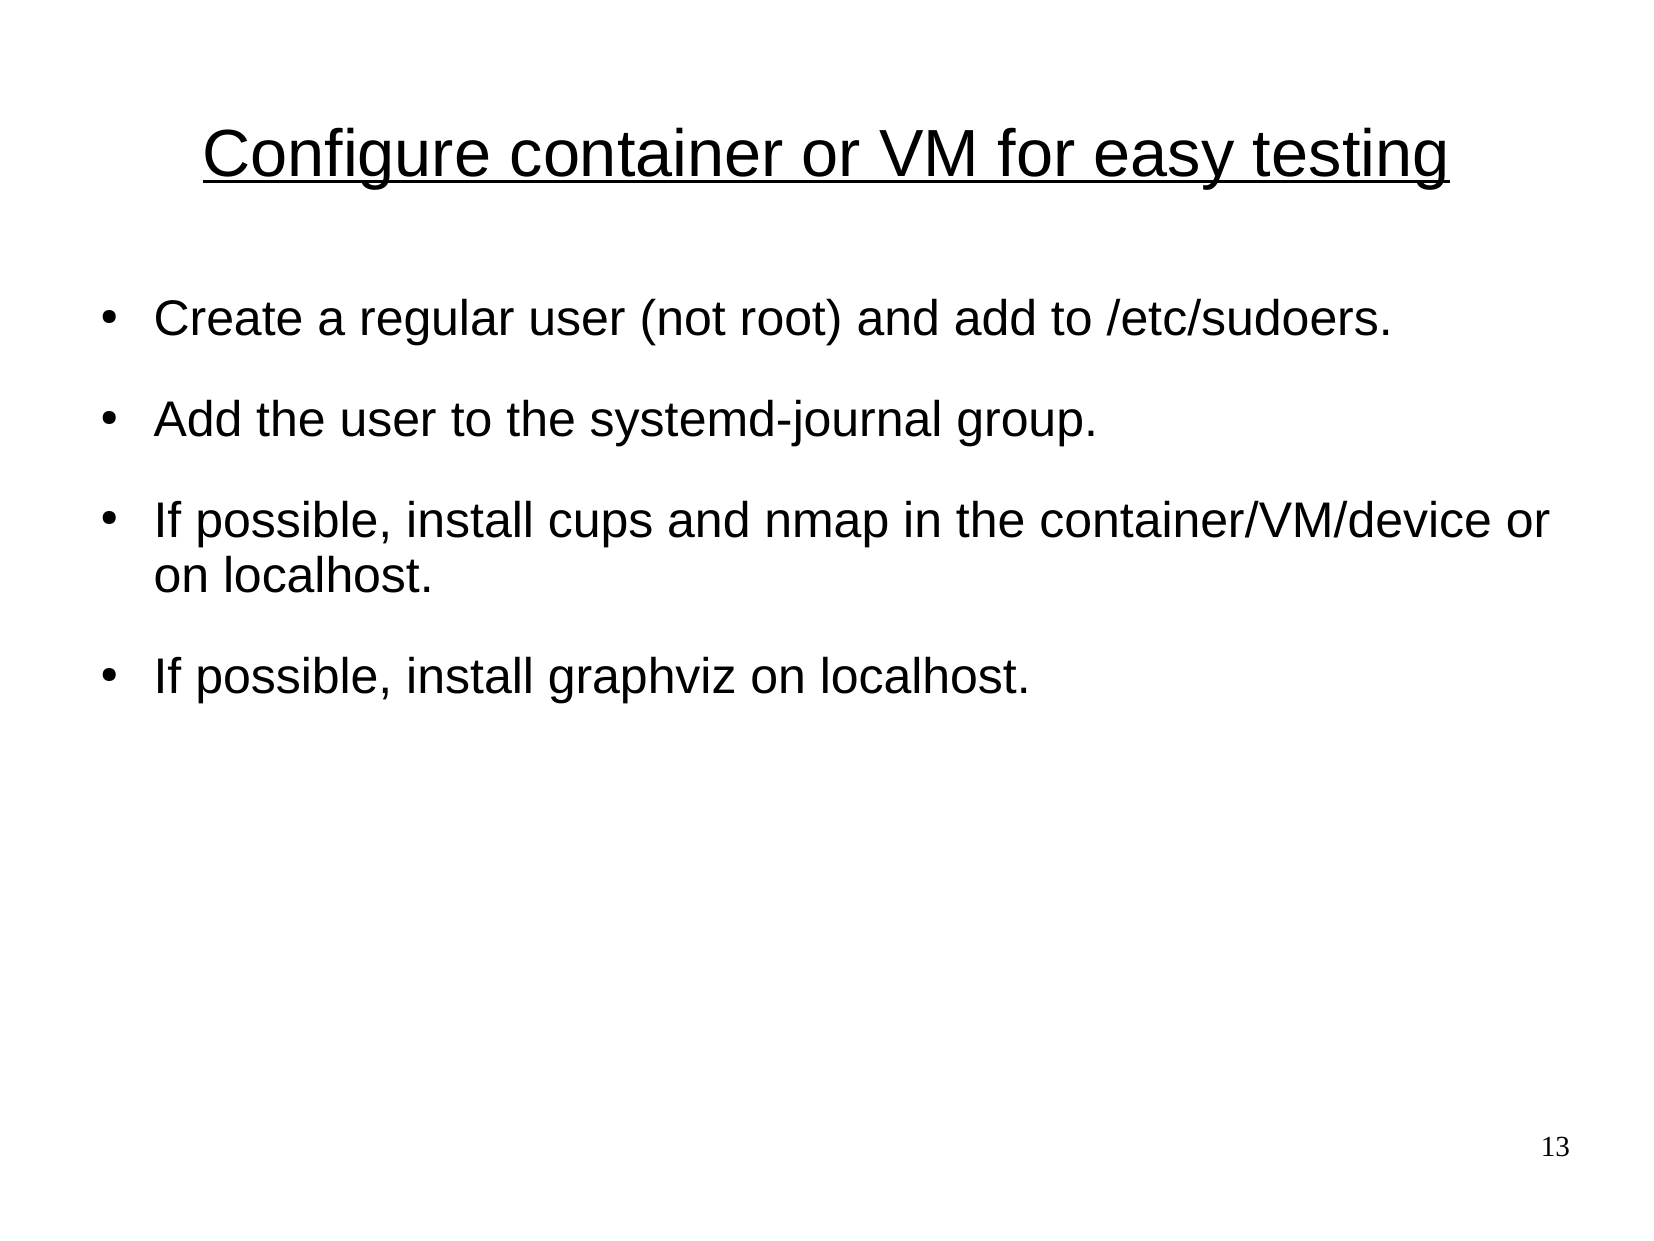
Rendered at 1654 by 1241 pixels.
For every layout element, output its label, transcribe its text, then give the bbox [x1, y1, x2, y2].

list Create a regular user (not root) and add to /etc/sudoers. Add the user to the systemd-journal group. If possible, install cups and nmap in the container/VM/device or on localhost. If possible, install graphviz on localhost. [82, 290, 1571, 1010]
title Configure container or VM for easy testing [82, 49, 1571, 257]
